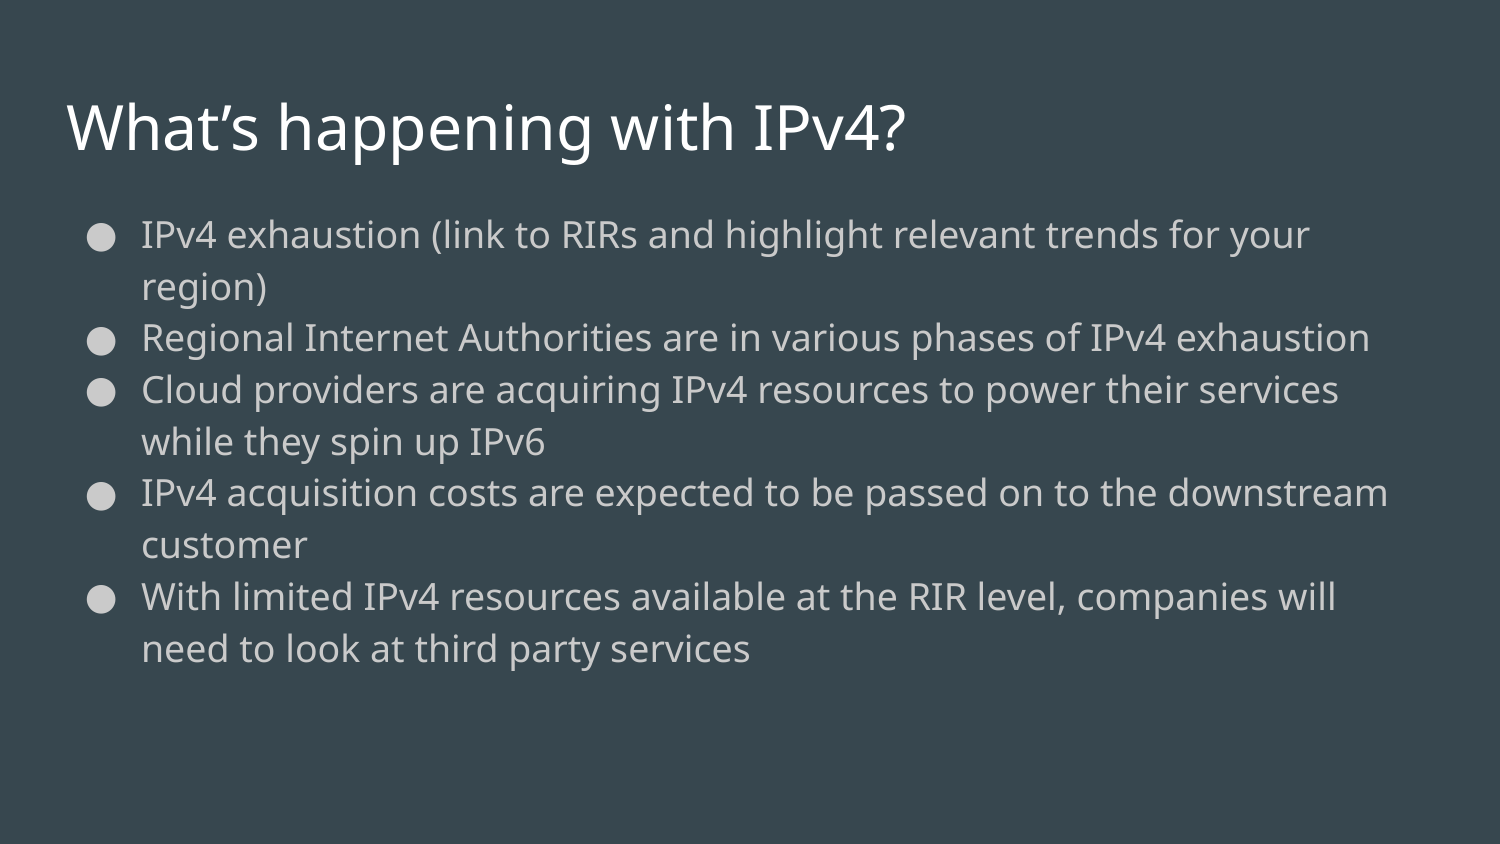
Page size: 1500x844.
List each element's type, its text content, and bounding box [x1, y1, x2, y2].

title What’s happening with IPv4? [51, 72, 1449, 167]
list IPv4 exhaustion (link to RIRs and highlight relevant trends for your region) Regional Internet Authorities are in various phases of IPv4 exhaustion Cloud providers are acquiring IPv4 resources to power their services while they spin up IPv6 IPv4 acquisition costs are expected to be passed on to the downstream customer With limited IPv4 resources available at the RIR level, companies will need to look at third party services [51, 189, 1449, 750]
